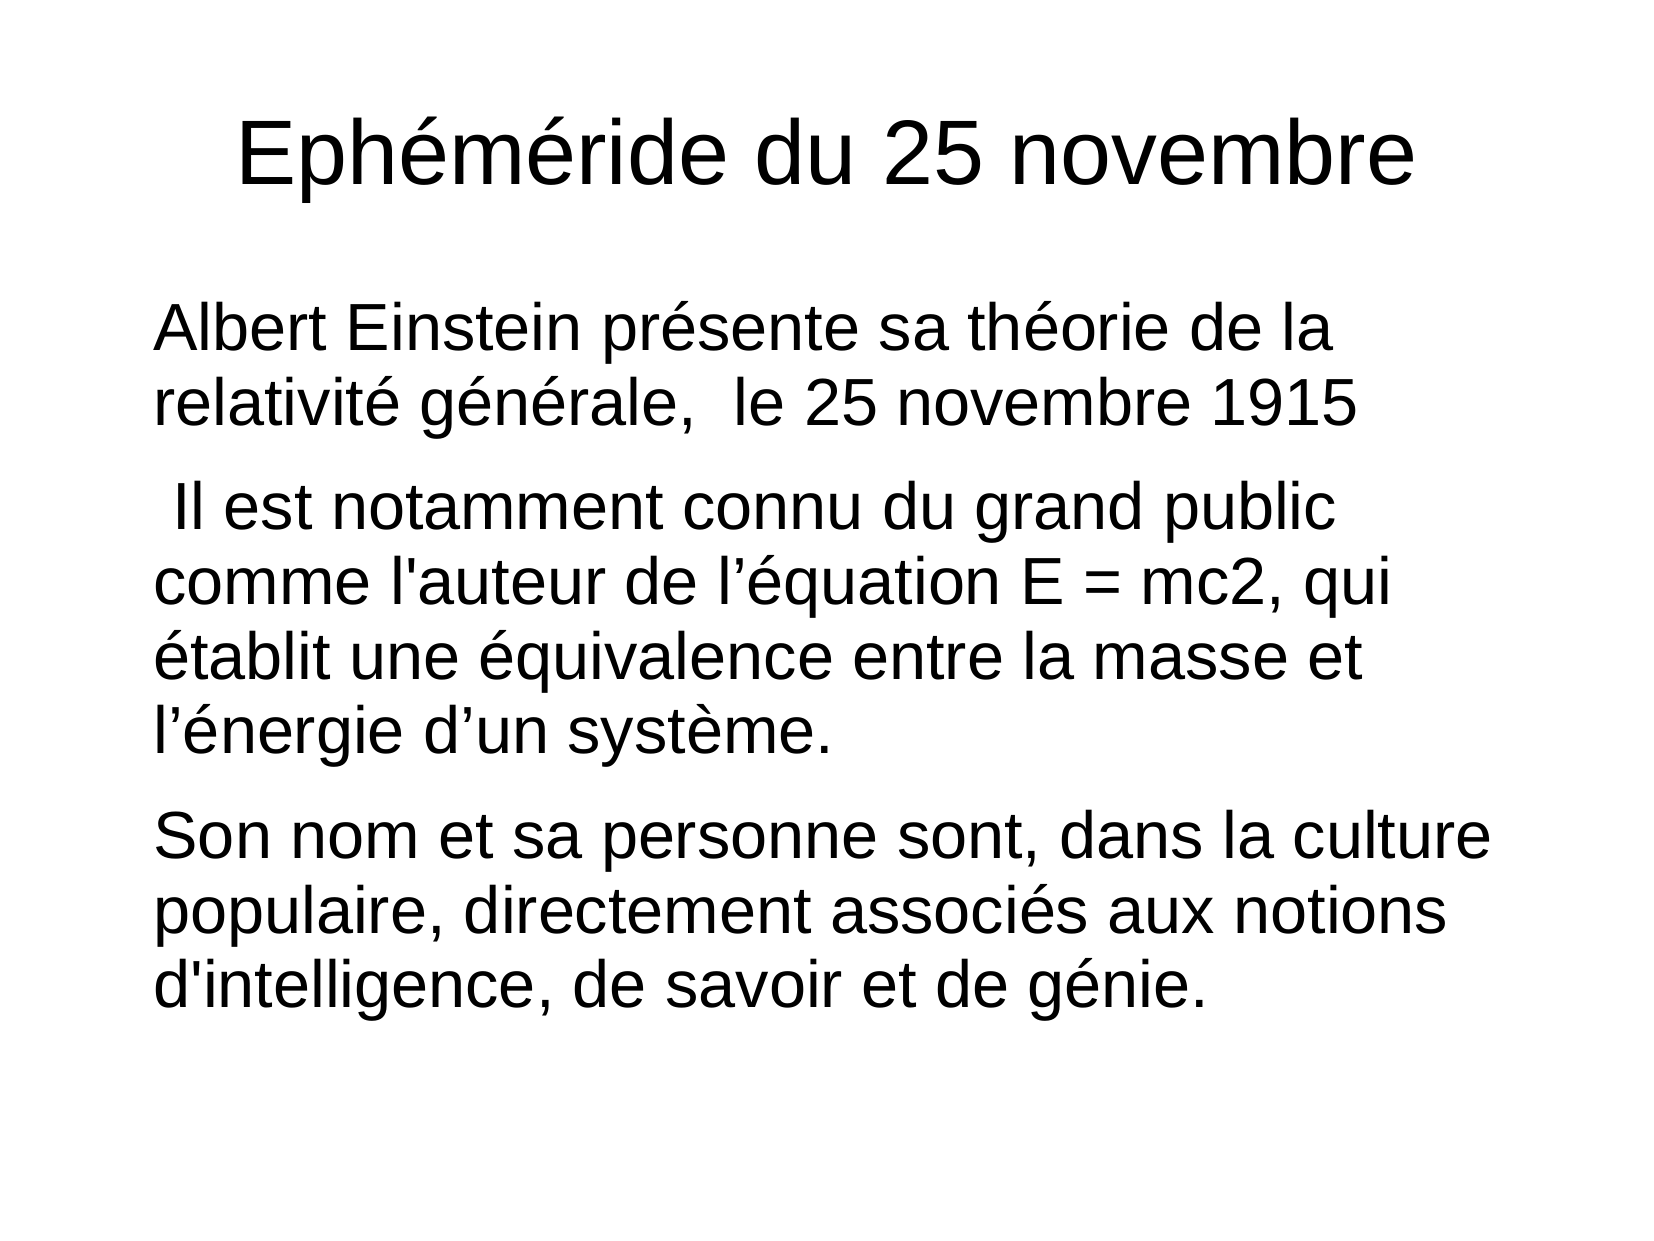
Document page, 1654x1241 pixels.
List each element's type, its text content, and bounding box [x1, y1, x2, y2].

title Ephéméride du 25 novembre [82, 49, 1571, 257]
list Albert Einstein présente sa théorie de la relativité générale, le 25 novembre 1915 Il est notamment connu du grand public comme l'auteur de l’équation E = mc2, qui établit une équivalence entre la masse et l’énergie d’un système. Son nom et sa personne sont, dans la culture populaire, directement associés aux notions d'intelligence, de savoir et de génie. [82, 290, 1571, 1109]
